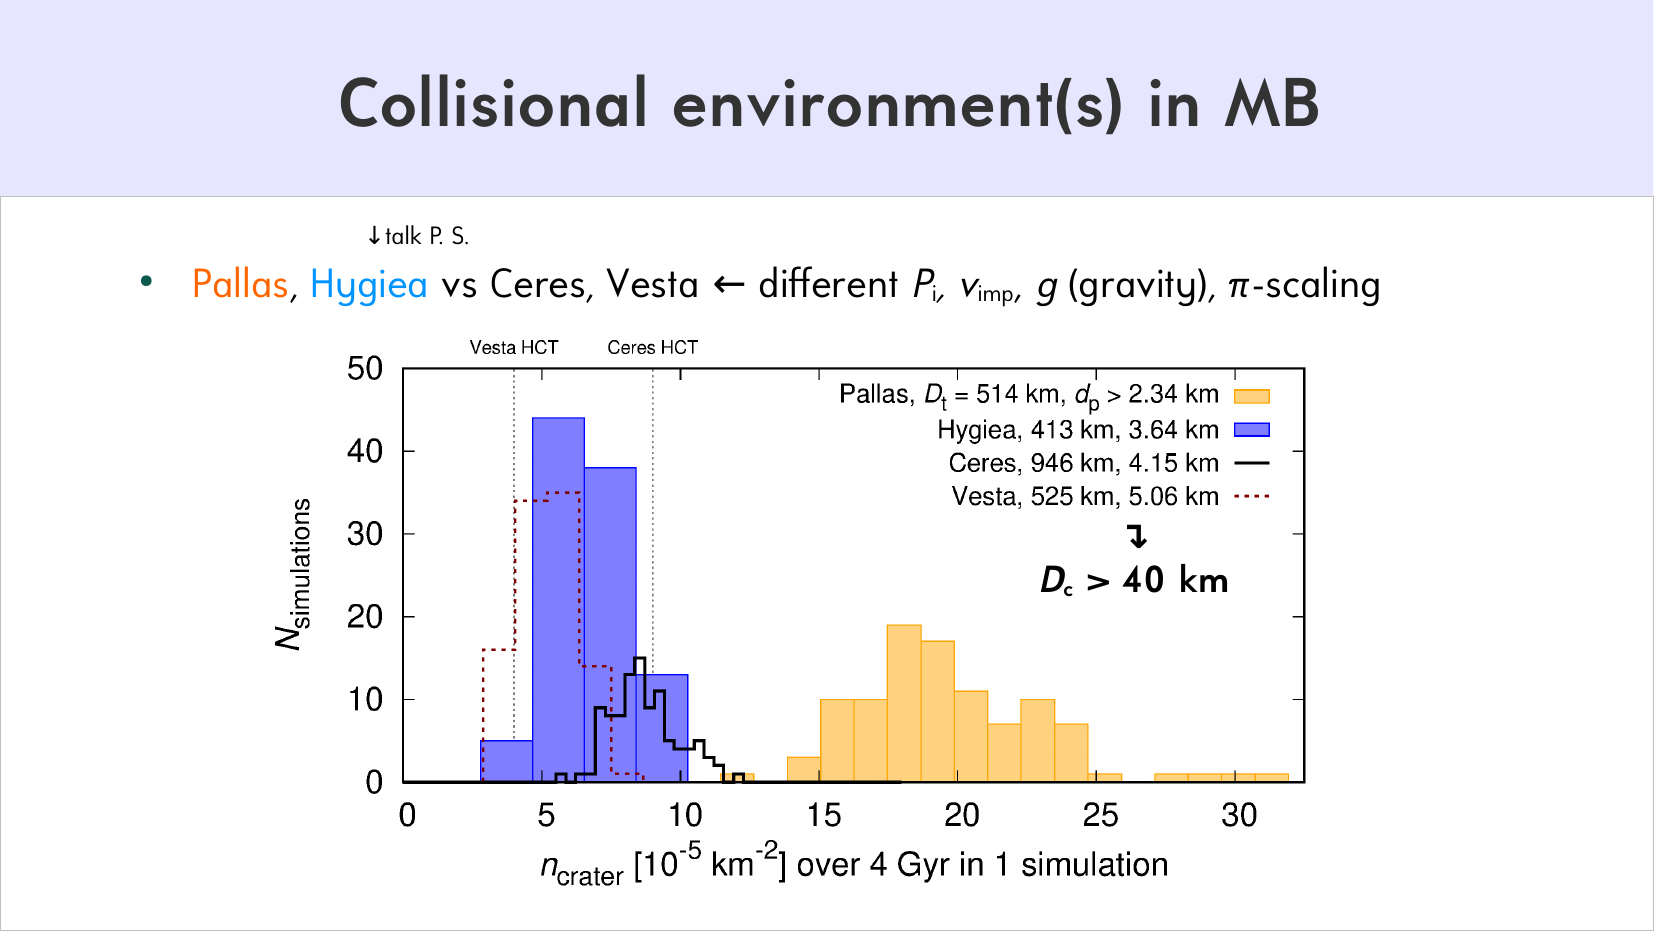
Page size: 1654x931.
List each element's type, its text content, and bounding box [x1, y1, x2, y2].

text_box ↓talk P. S. [349, 213, 485, 258]
picture [273, 336, 1324, 887]
list Pallas, Hygiea vs Ceres, Vesta ← different Pi, vimp, g (gravity), π-scaling [121, 258, 1534, 798]
title Collisional environment(s) in MB [124, 23, 1537, 179]
text_box ↴ Dc > 40 km [1023, 505, 1245, 609]
